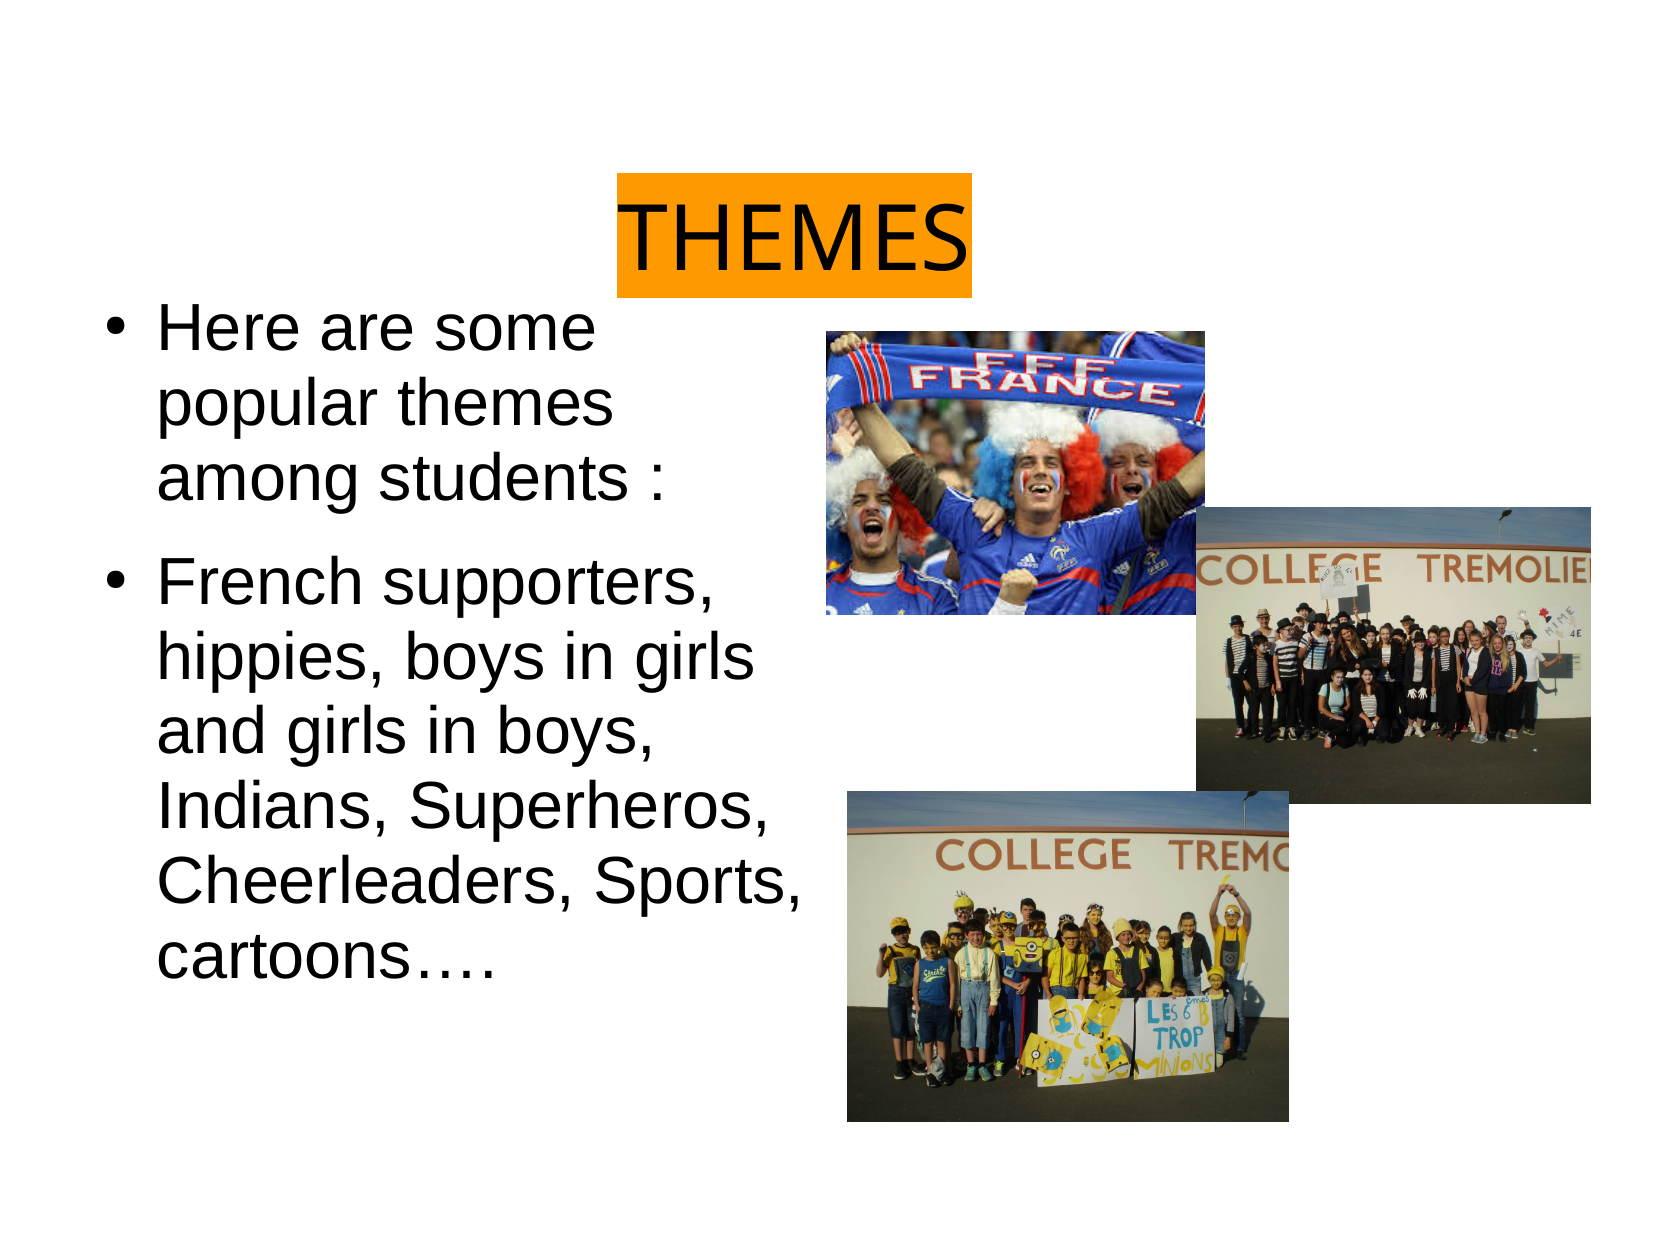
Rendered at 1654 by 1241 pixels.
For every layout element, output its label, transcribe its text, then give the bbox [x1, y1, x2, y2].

list Here are some popular themes among students : French supporters, hippies, boys in girls and girls in boys, Indians, Superheros, Cheerleaders, Sports, cartoons…. [86, 290, 806, 1010]
picture [826, 331, 1591, 1123]
text_box THEMES [602, 165, 1134, 343]
